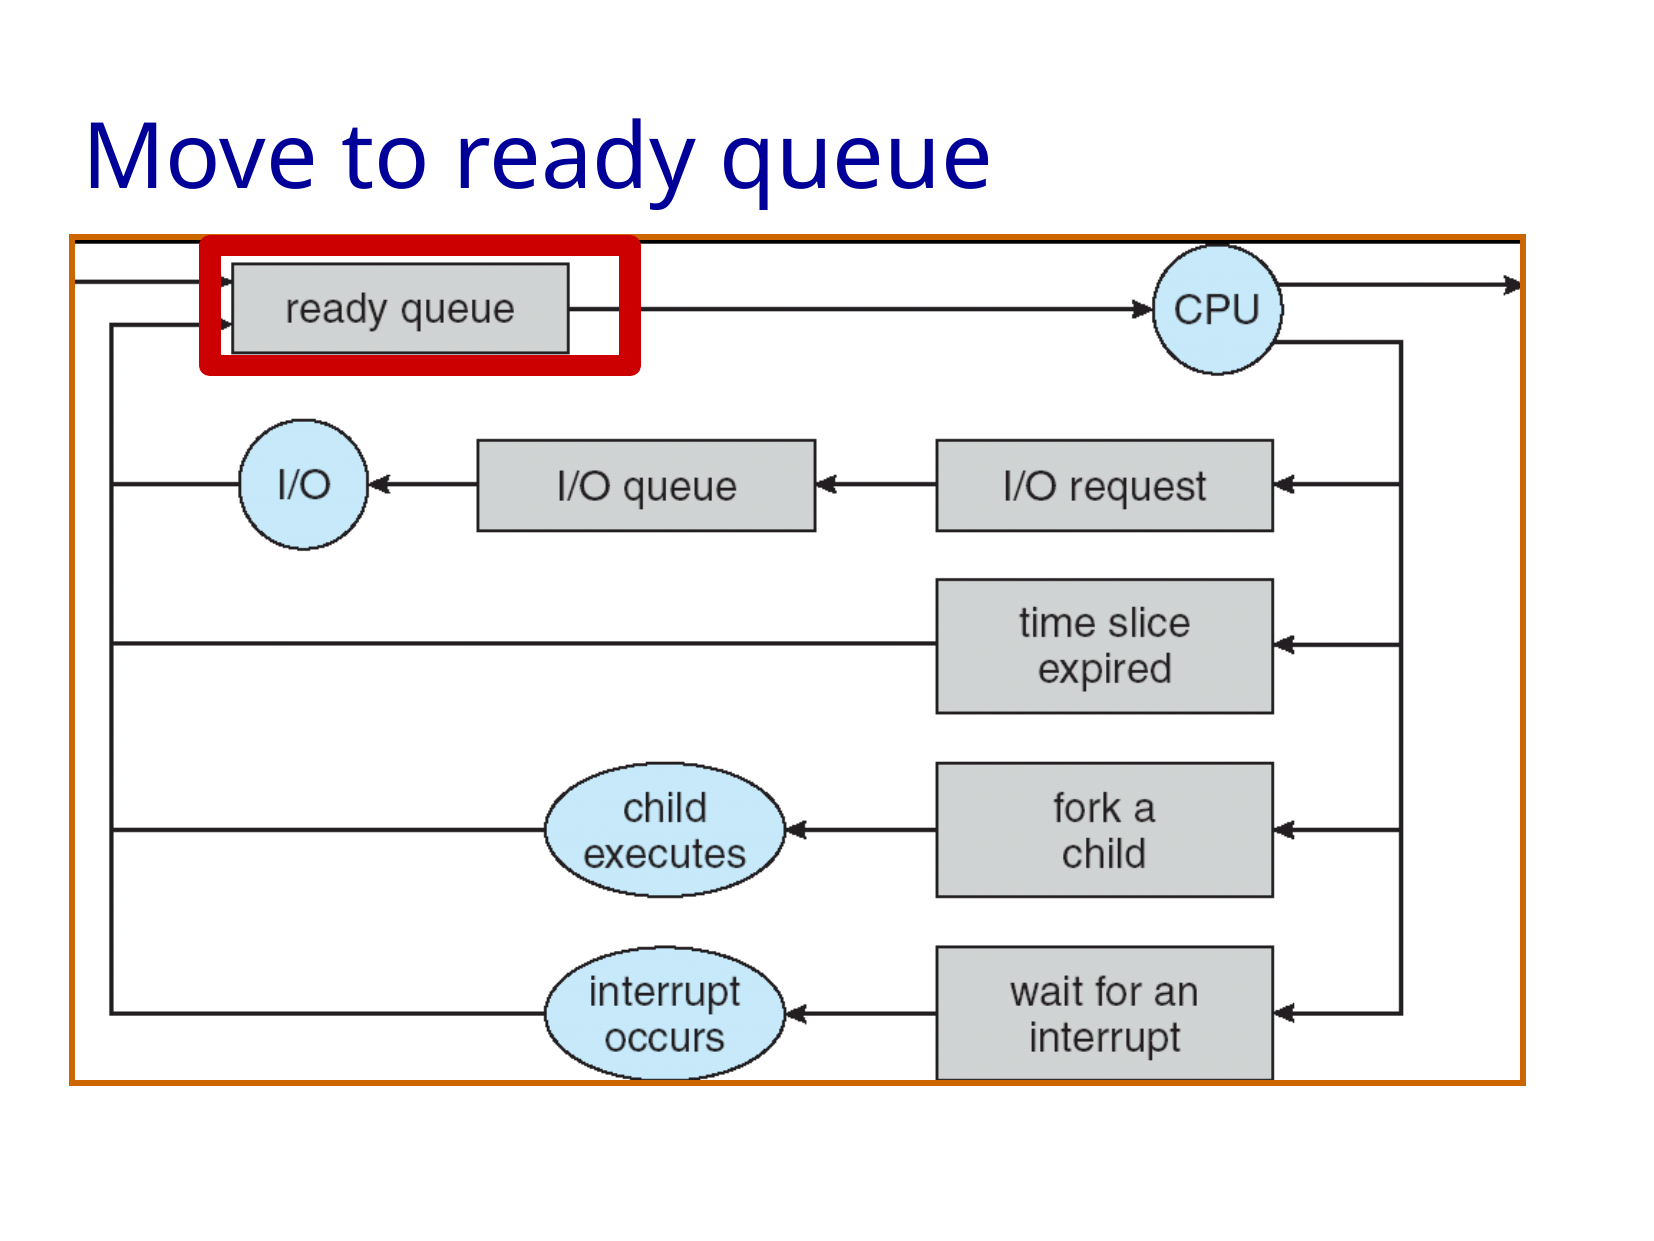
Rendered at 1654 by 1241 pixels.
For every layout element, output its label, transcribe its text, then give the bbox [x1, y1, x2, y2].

picture [75, 240, 1521, 1081]
picture [221, 256, 619, 355]
title Move to ready queue [82, 49, 1571, 257]
